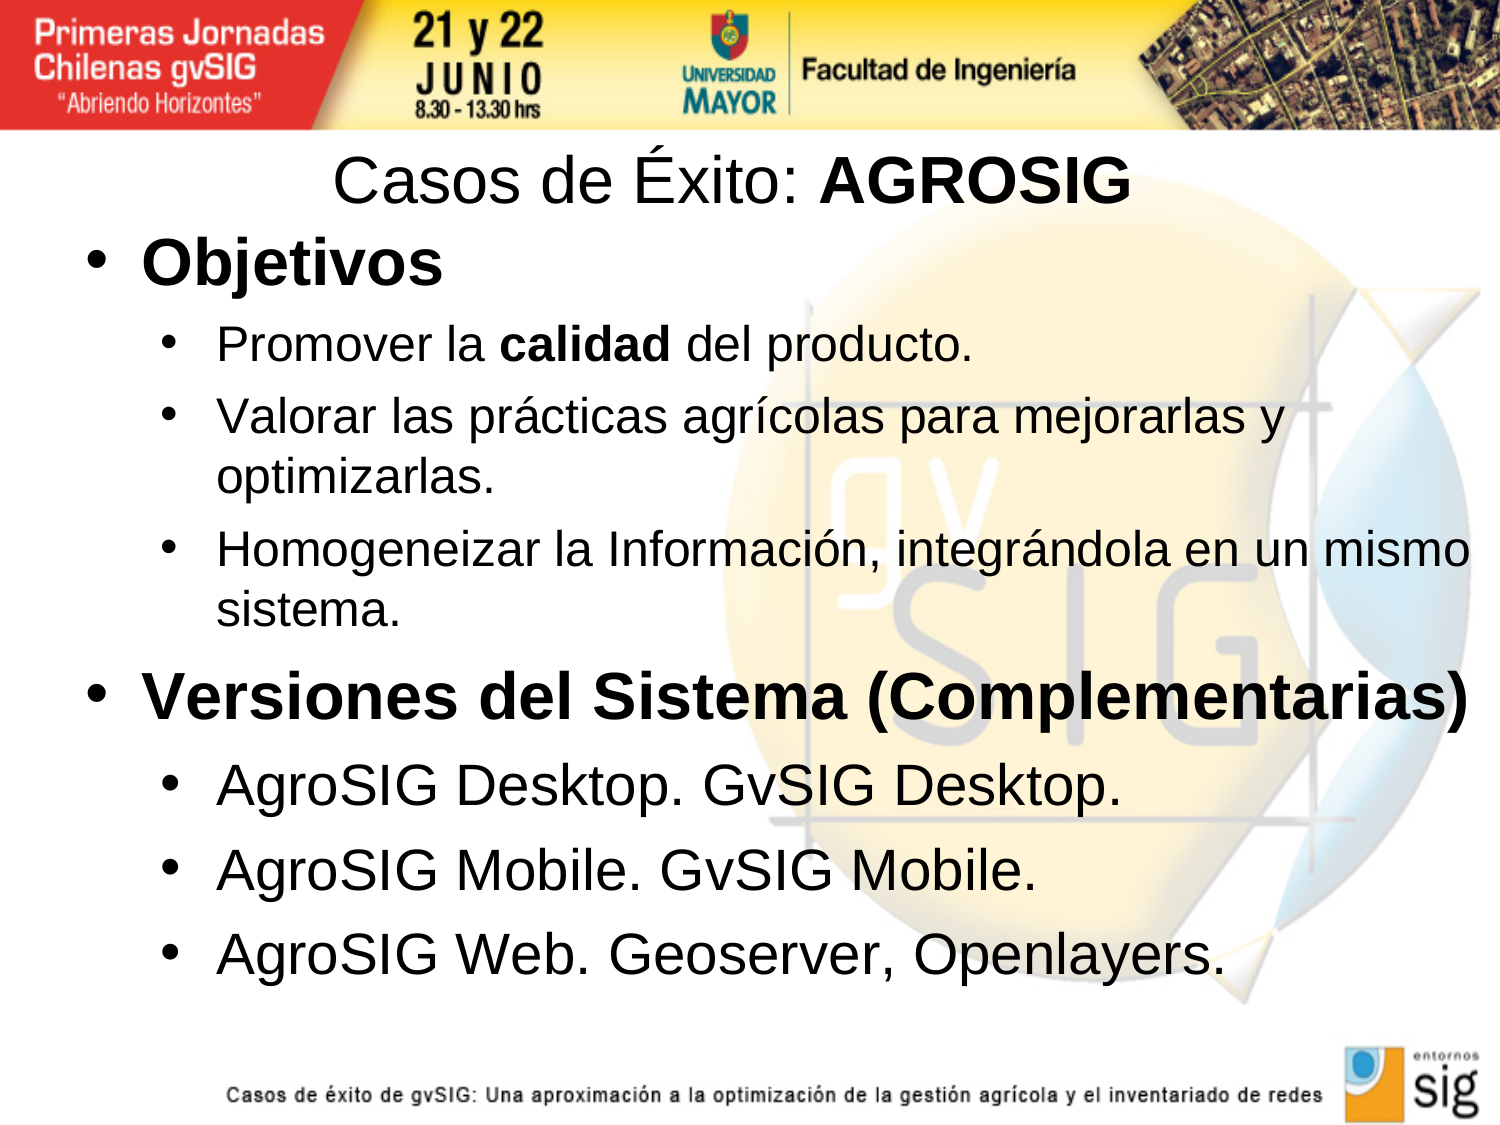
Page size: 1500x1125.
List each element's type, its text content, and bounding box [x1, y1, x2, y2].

text_box Objetivos Promover la calidad del producto. Valorar las prácticas agrícolas para mejorarlas y optimizarlas. Homogeneizar la Información, integrándola en un mismo sistema. Versiones del Sistema (Complementarias) AgroSIG Desktop. GvSIG Desktop. AgroSIG Mobile. GvSIG Mobile. AgroSIG Web. Geoserver, Openlayers. [70, 210, 1500, 1079]
picture [0, 0, 1500, 1125]
title Casos de Éxito: AGROSIG [58, 93, 1409, 261]
